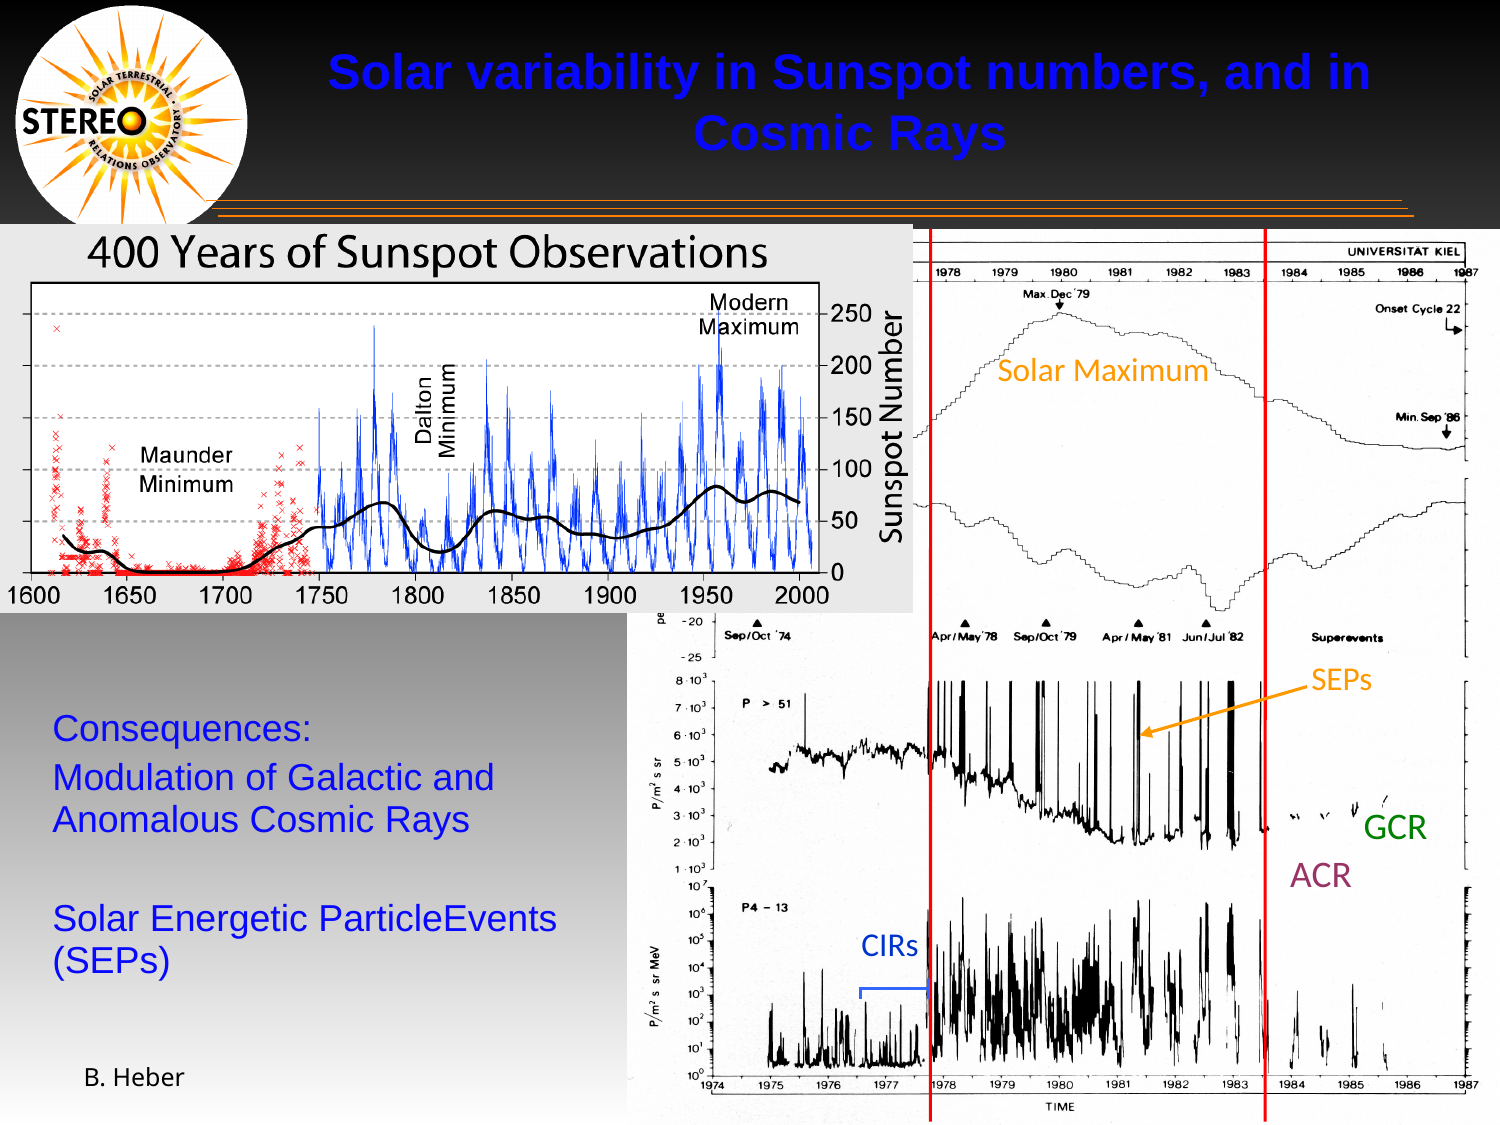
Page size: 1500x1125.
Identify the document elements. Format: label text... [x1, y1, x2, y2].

text_box Solar Maximum [982, 349, 1245, 405]
text_box GCR [1348, 803, 1464, 872]
text_box ACR [1275, 852, 1380, 919]
text_box CIRs [846, 923, 941, 980]
picture [0, 2, 1500, 1125]
text_box Consequences: Modulation of Galactic and Anomalous Cosmic Rays Solar Energetic ParticleEvents (SEPs) [37, 699, 627, 1015]
title Solar variability in Sunspot numbers, and in Cosmic Rays [225, 24, 1475, 175]
text_box SEPs [1296, 657, 1423, 715]
